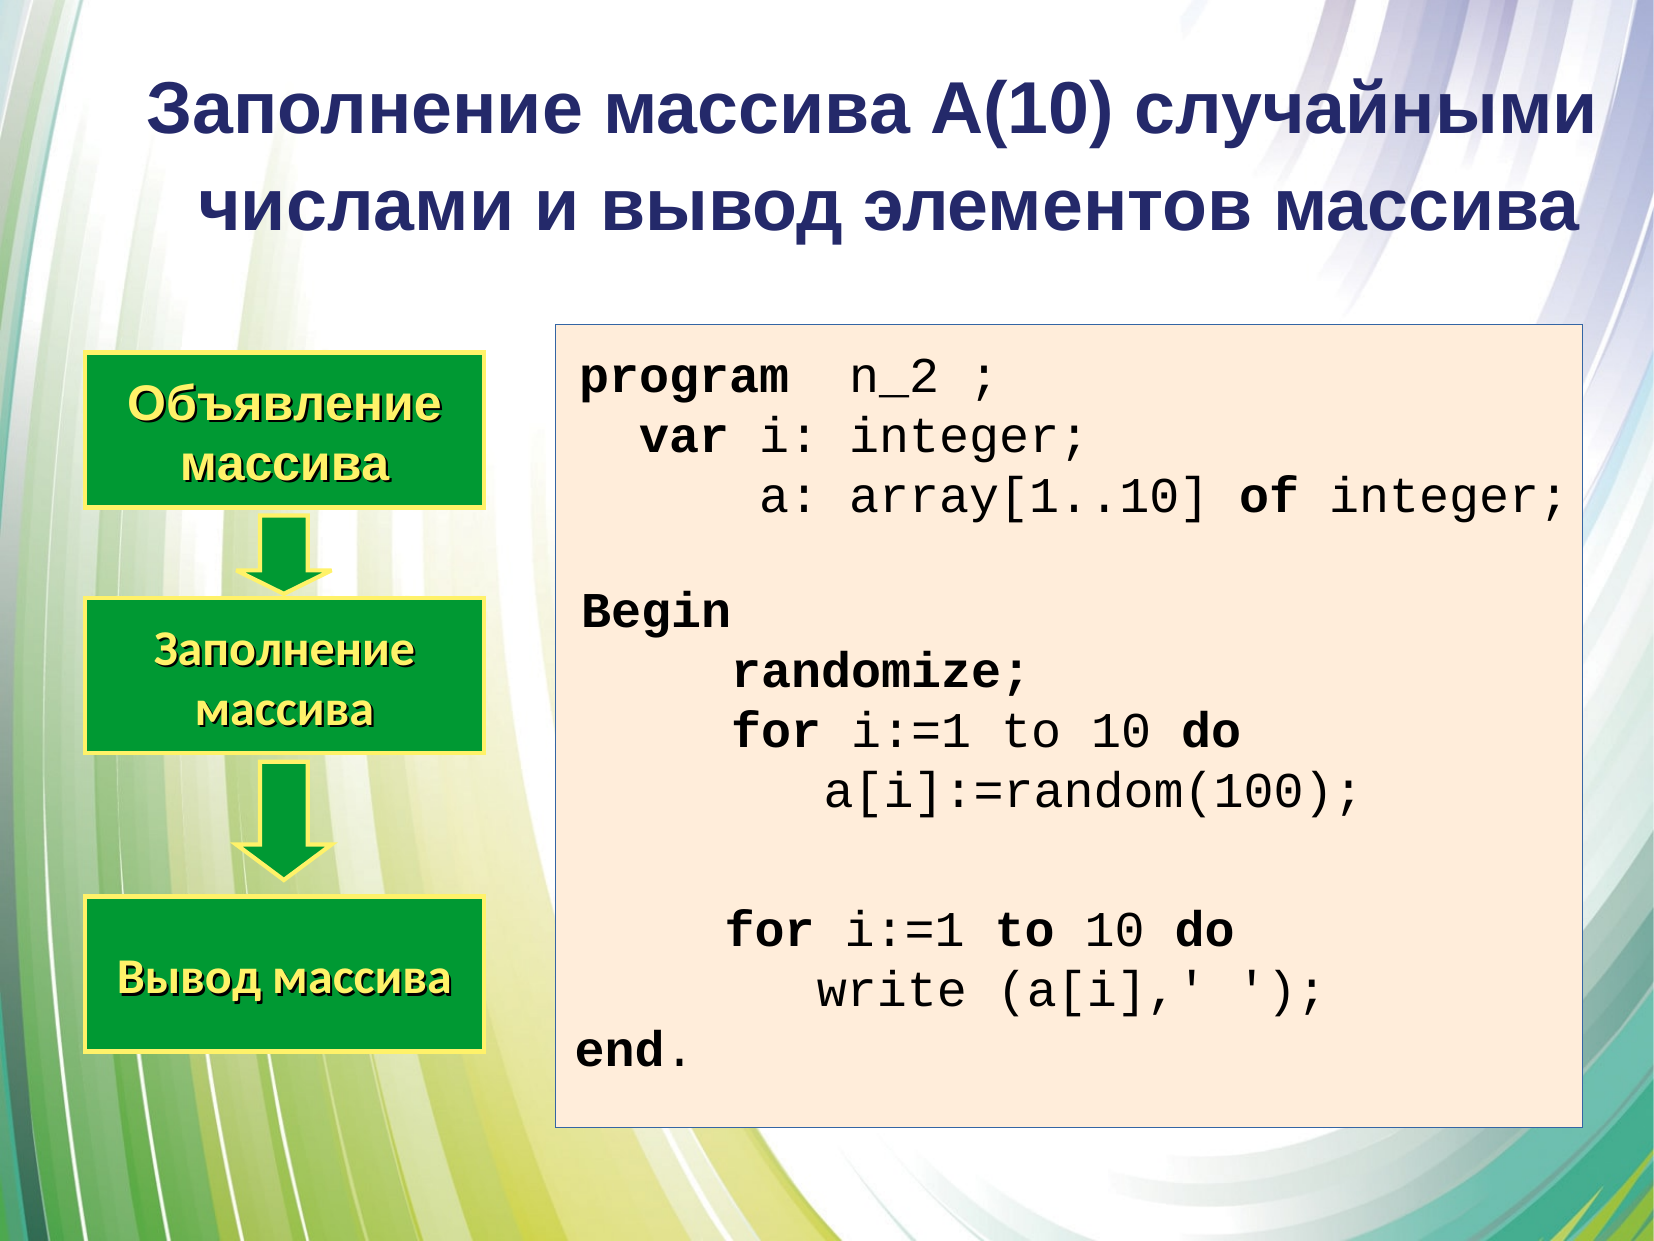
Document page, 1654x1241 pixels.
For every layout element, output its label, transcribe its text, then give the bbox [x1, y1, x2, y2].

text_box Begin randomize; for i:=1 to 10 do a[i]:=random(100); [566, 570, 1654, 826]
text_box [236, 761, 332, 880]
text_box [236, 515, 332, 594]
text_box for i:=1 to 10 do write (a[i],' '); end. [559, 888, 1571, 1084]
picture [0, 0, 1654, 1241]
text_box Заполнение массива [84, 597, 485, 754]
text_box Вывод массива [84, 896, 485, 1052]
text_box Объявление массива [84, 352, 485, 508]
text_box [555, 324, 1583, 1128]
text_box Заполнение массива A(10) случайными числами и вывод элементов массива [71, 47, 1615, 260]
text_box program n_2 ; var i: integer; a: array[1..10] of integer; [564, 334, 1595, 531]
